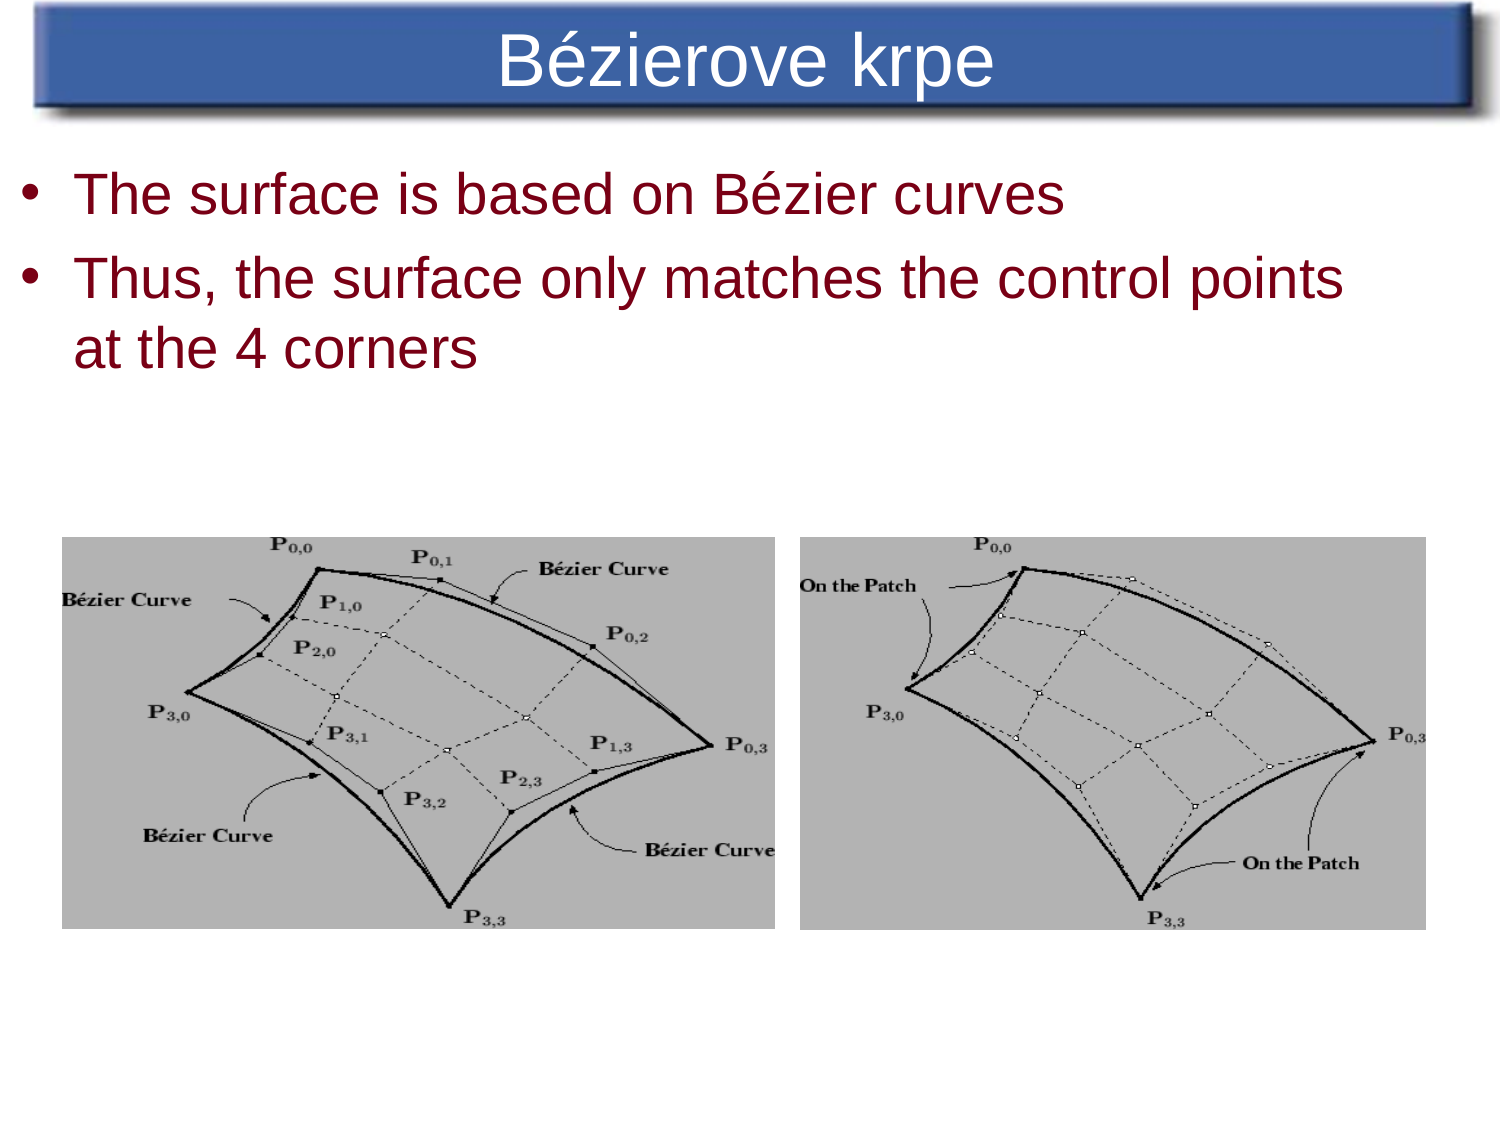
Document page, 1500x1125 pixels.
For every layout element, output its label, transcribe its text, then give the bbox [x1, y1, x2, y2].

title Bézierove krpe [0, 0, 1493, 114]
list The surface is based on Bézier curves Thus, the surface only matches the control points at the 4 corners [5, 148, 1365, 1001]
picture [800, 537, 1426, 930]
picture [32, 0, 1500, 127]
picture [62, 537, 775, 929]
